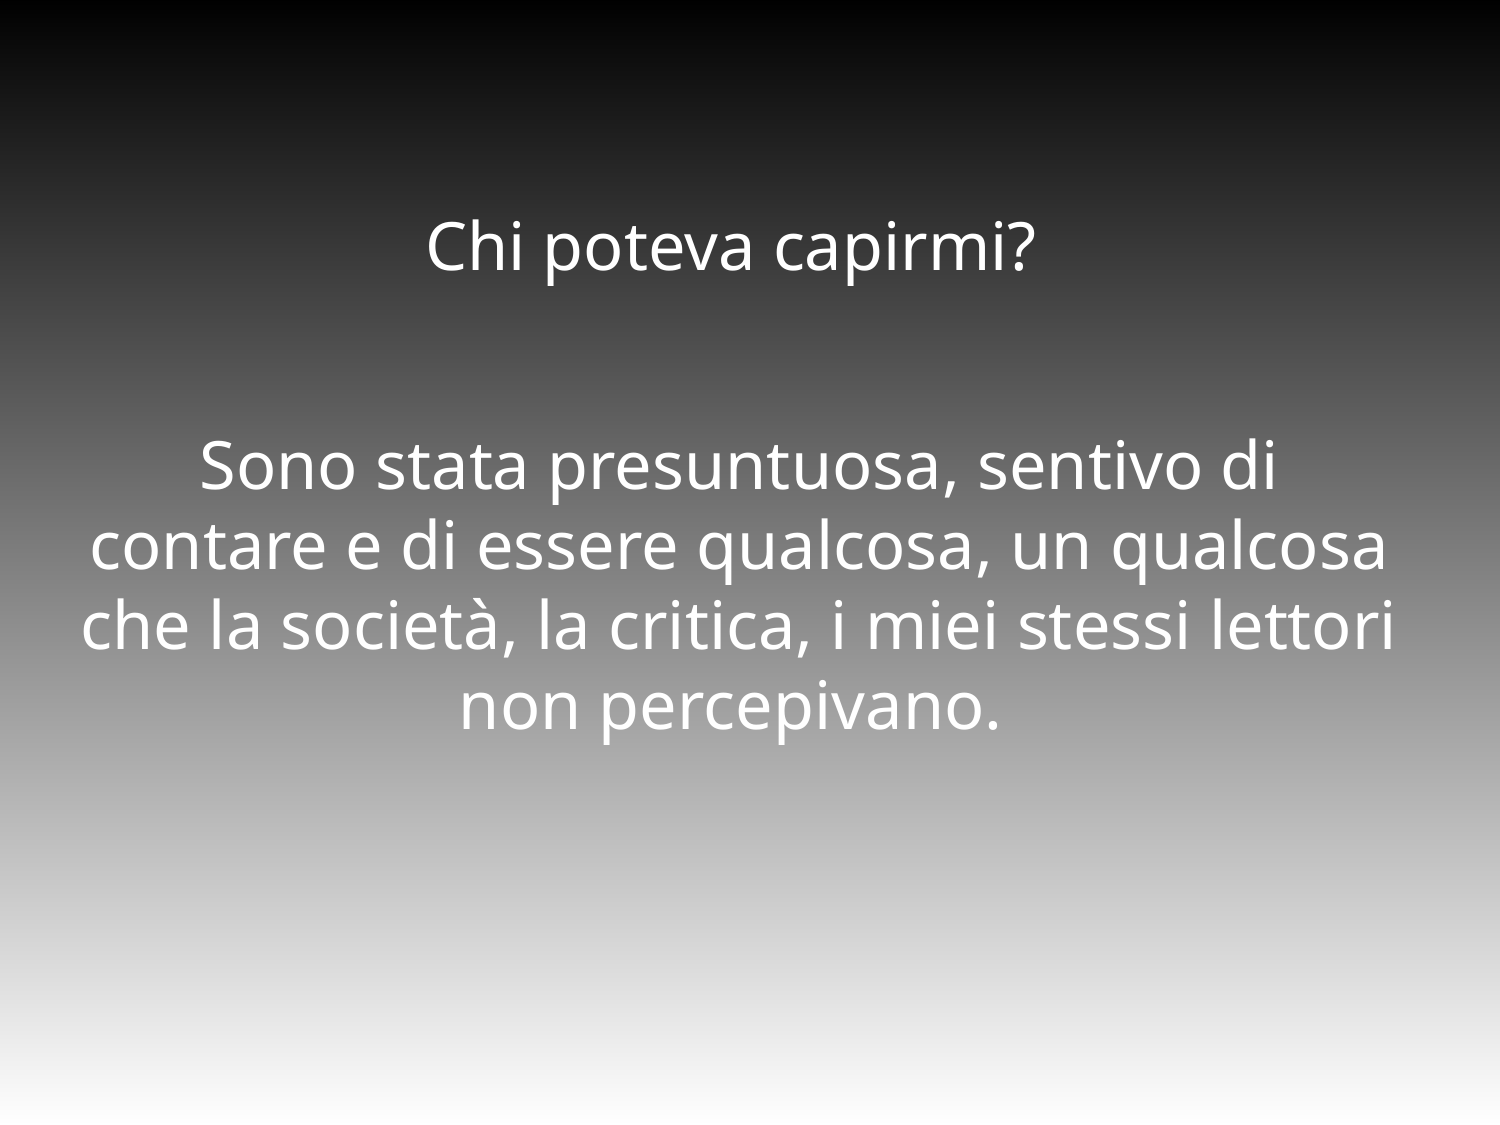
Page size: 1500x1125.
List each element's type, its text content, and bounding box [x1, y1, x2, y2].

list Chi poteva capirmi? Sono stata presuntuosa, sentivo di contare e di essere qualcosa, un qualcosa che la società, la critica, i miei stessi lettori non percepivano. [64, 196, 1415, 939]
